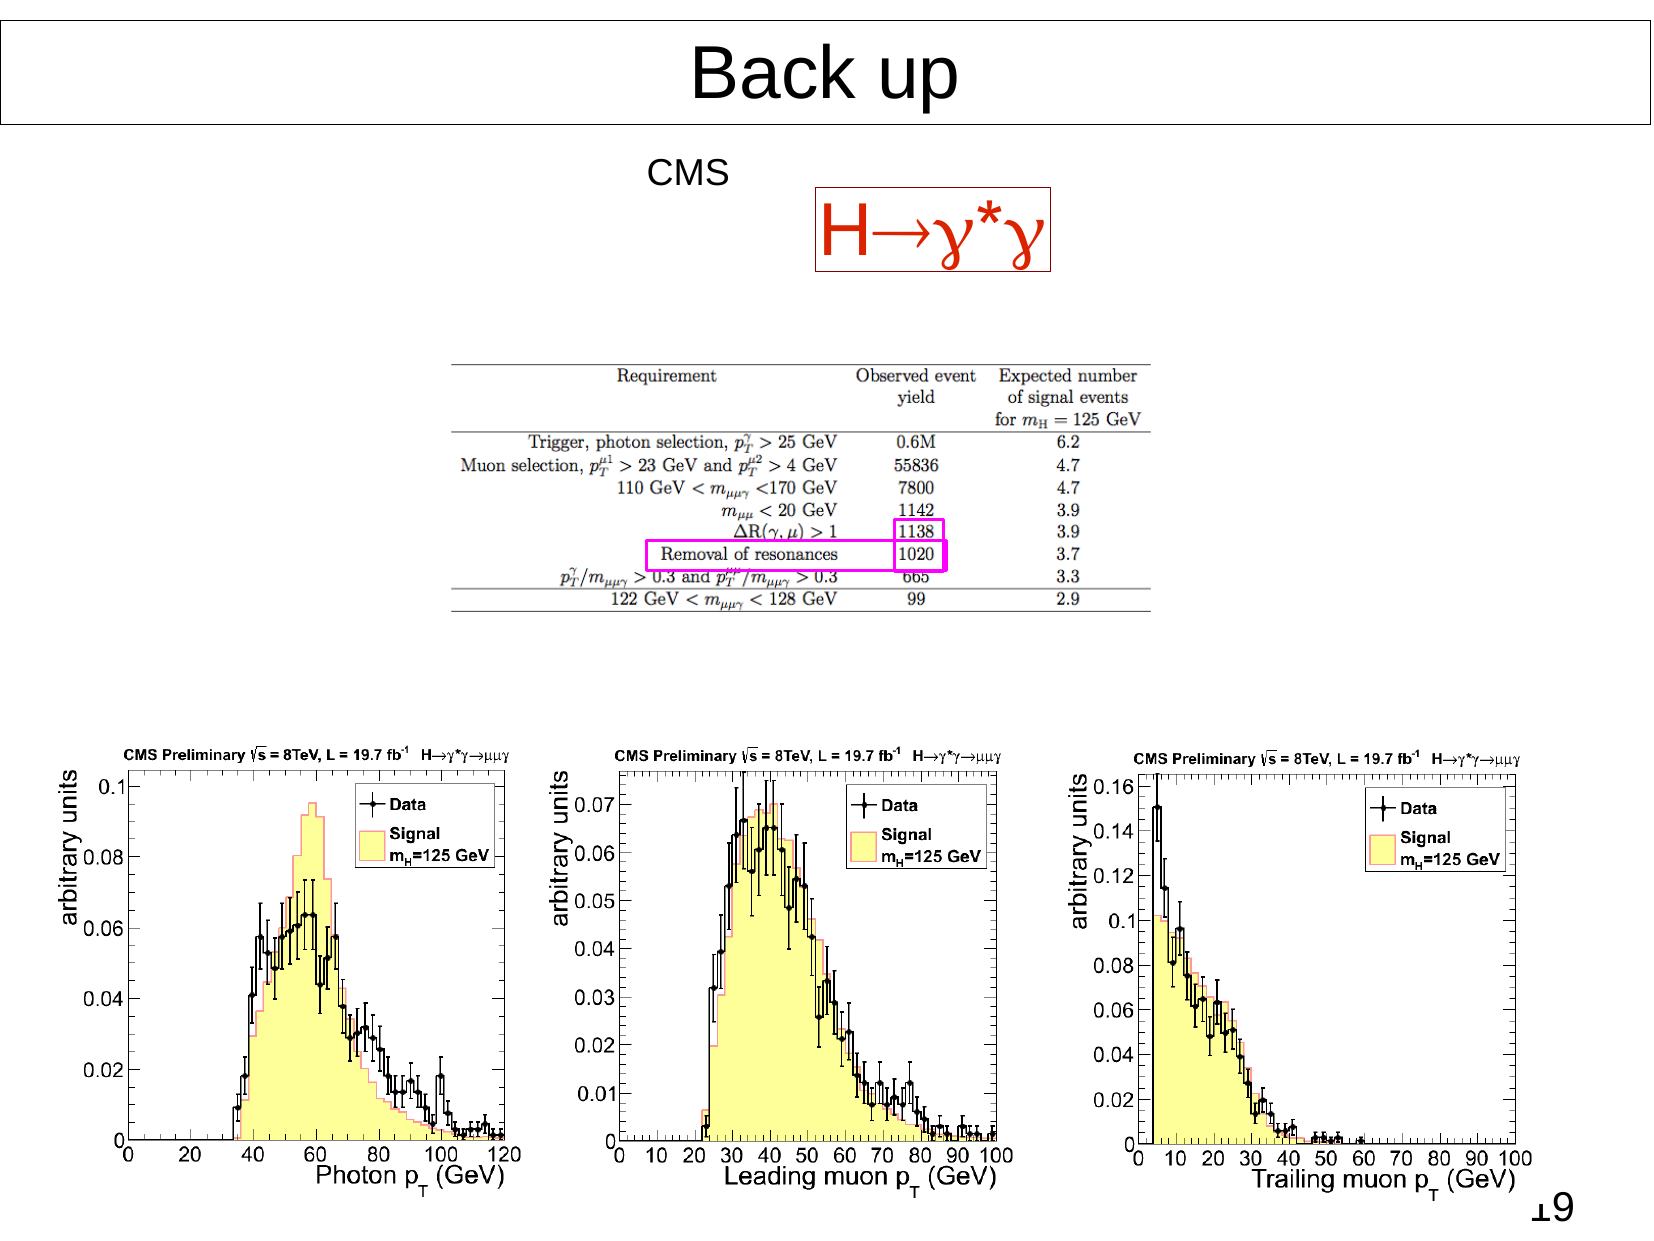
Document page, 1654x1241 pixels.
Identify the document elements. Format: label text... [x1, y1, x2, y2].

picture [542, 738, 1025, 1201]
title Back up [0, 20, 1651, 24]
picture [51, 737, 534, 1200]
text_box H* [815, 187, 1051, 191]
picture [1061, 741, 1544, 1204]
picture [439, 355, 1160, 617]
